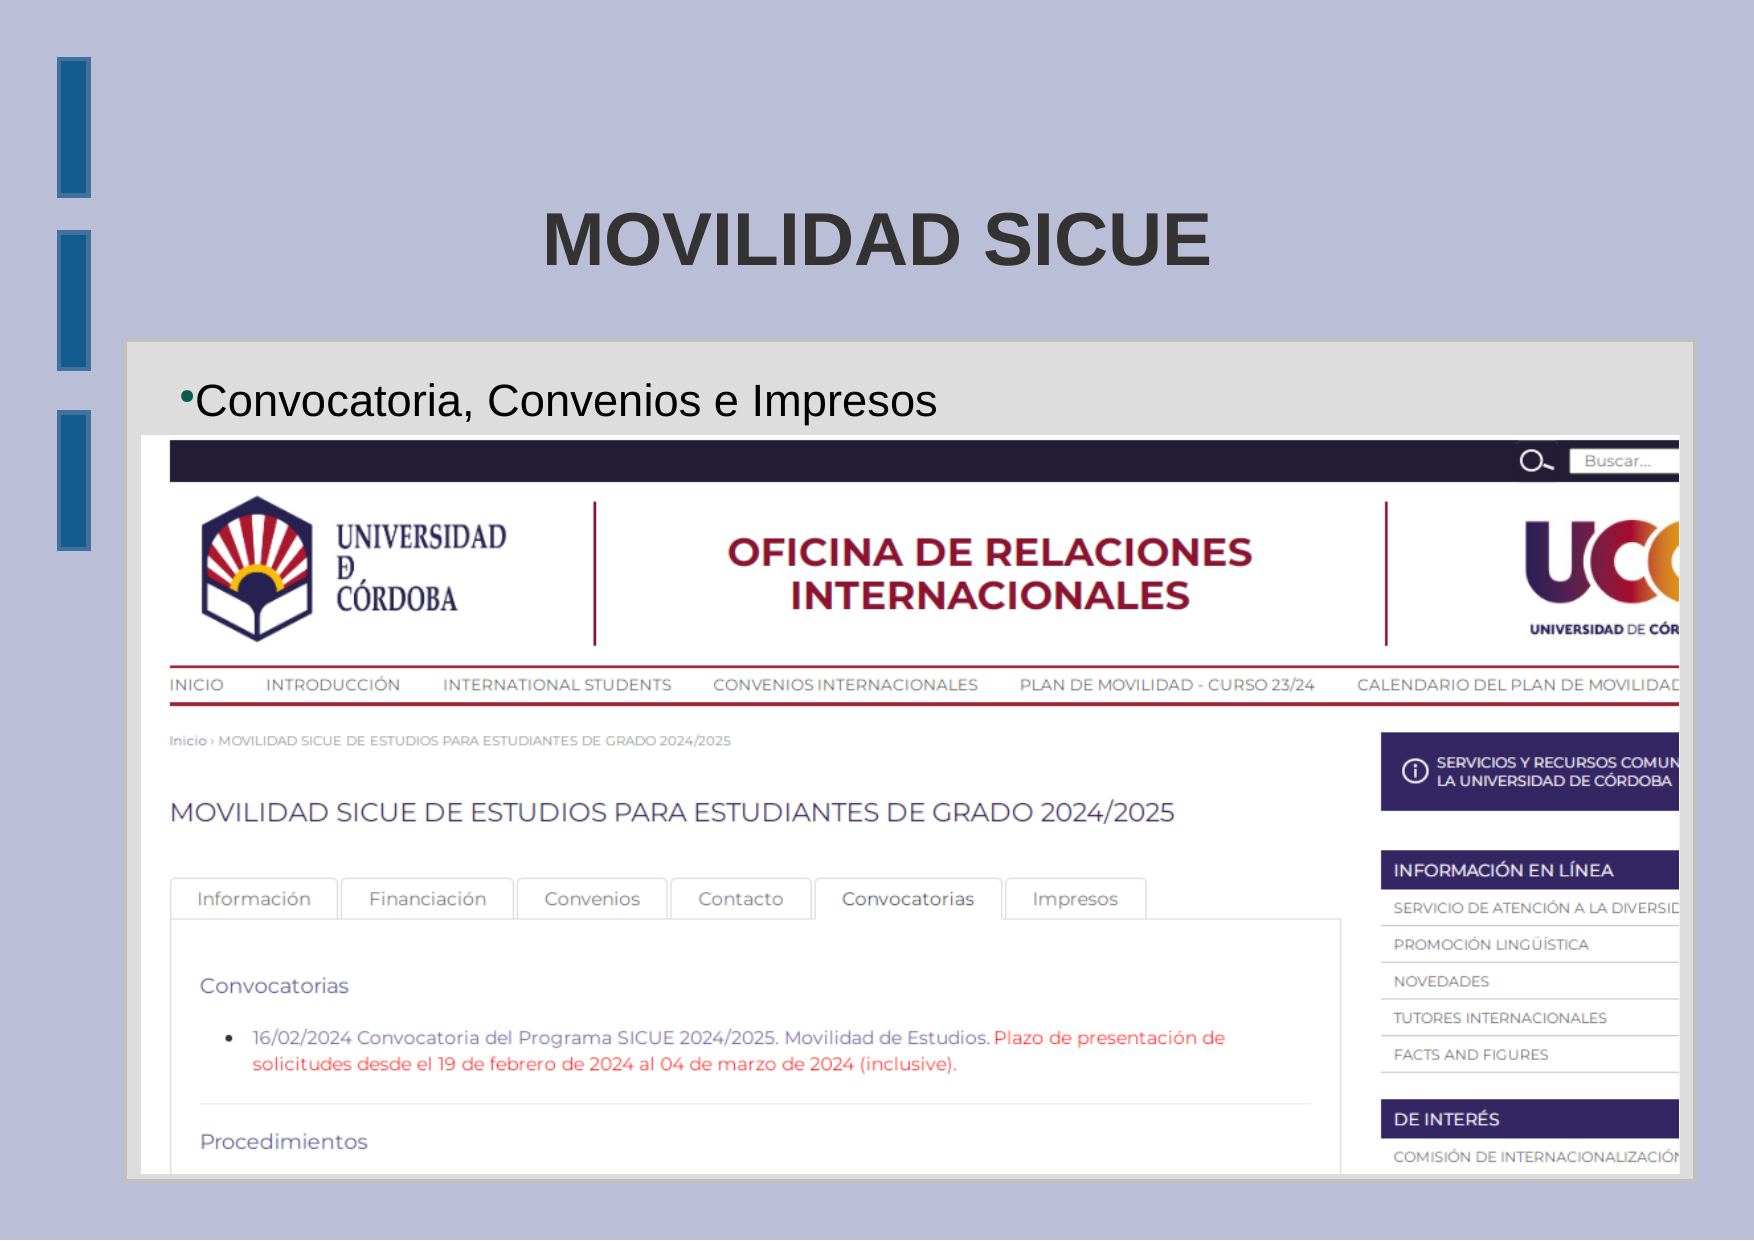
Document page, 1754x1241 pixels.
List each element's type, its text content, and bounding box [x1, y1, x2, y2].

picture [141, 435, 1680, 1174]
title MOVILIDAD SICUE [179, 141, 1577, 329]
list Convocatoria, Convenios e Impresos [179, 370, 1577, 435]
